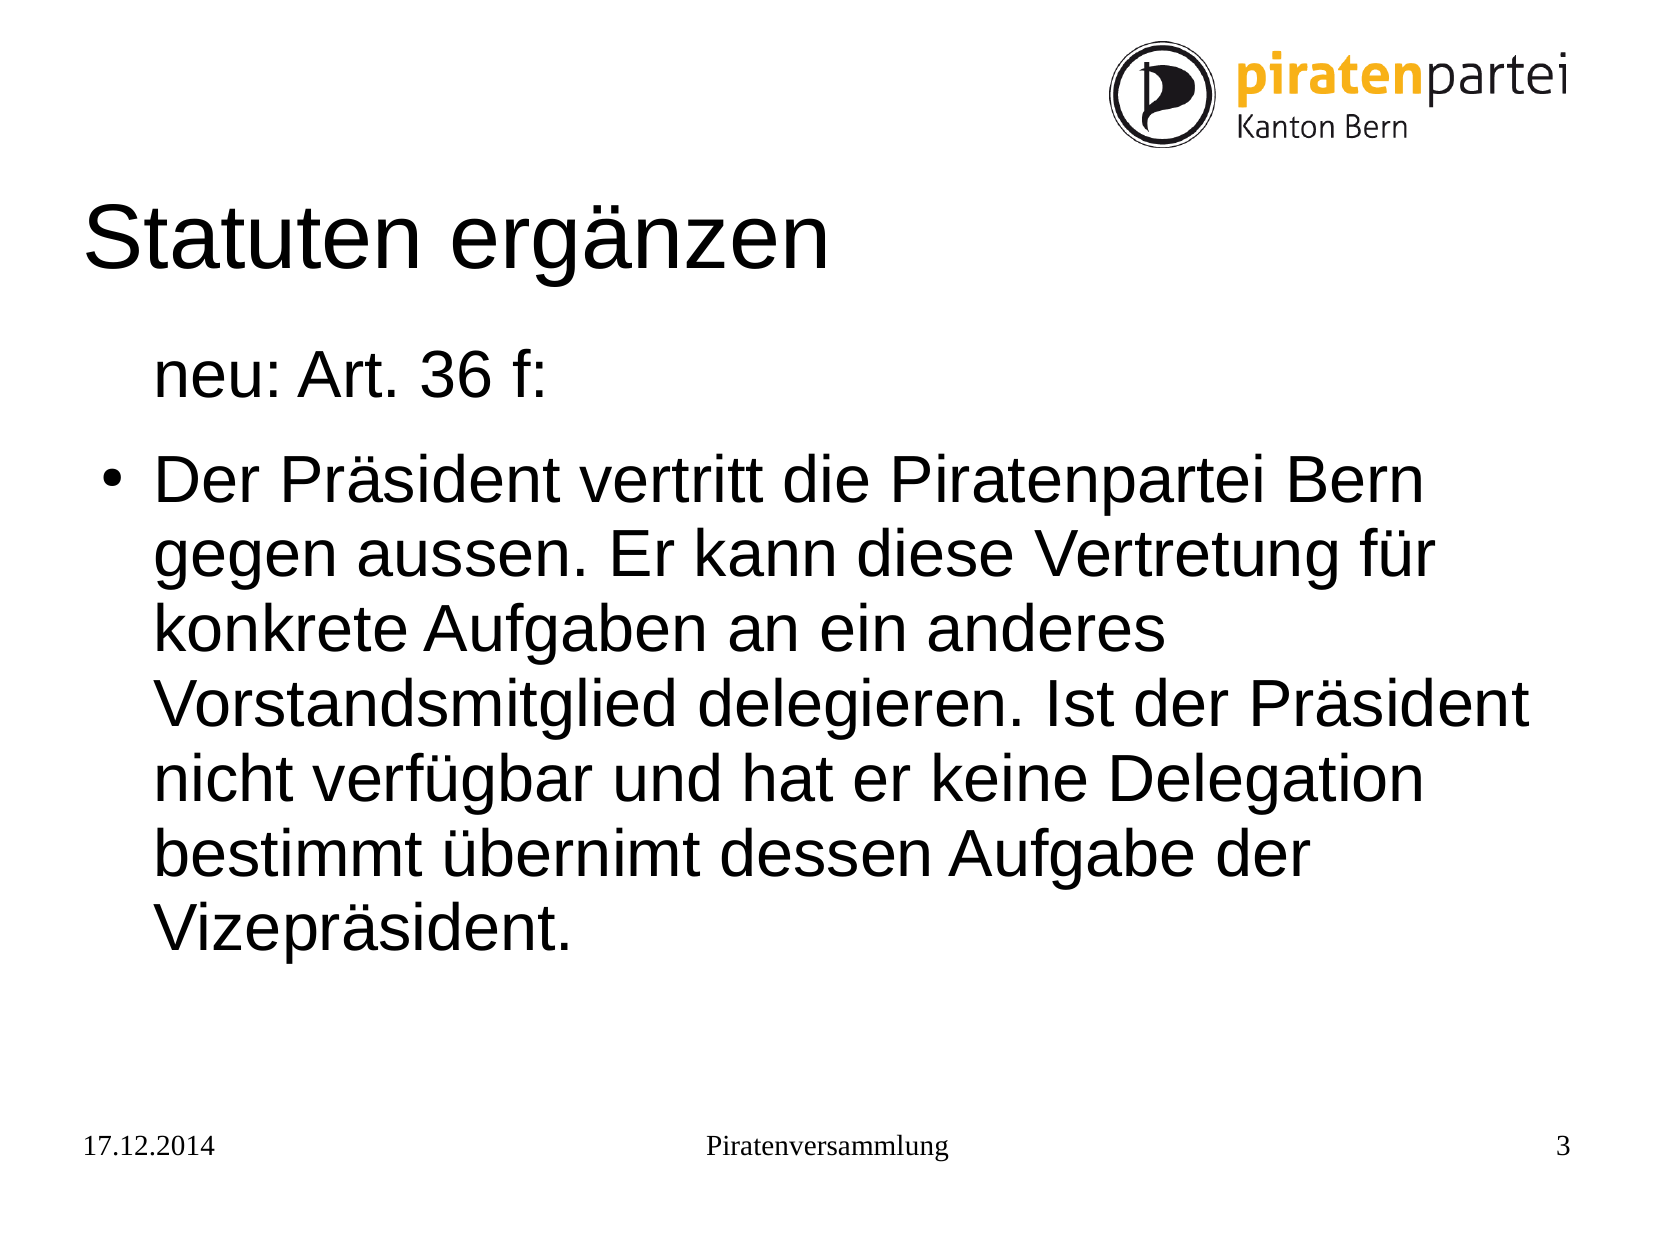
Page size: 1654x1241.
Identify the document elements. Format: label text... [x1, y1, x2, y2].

list neu: Art. 36 f: Der Präsident vertritt die Piratenpartei Bern gegen aussen. Er kann diese Vertretung für konkrete Aufgaben an ein anderes Vorstandsmitglied delegieren. Ist der Präsident nicht verfügbar und hat er keine Delegation bestimmt übernimt dessen Aufgabe der Vizepräsident. [82, 337, 1571, 1057]
picture [1109, 41, 1566, 148]
title Statuten ergänzen [82, 186, 1571, 289]
